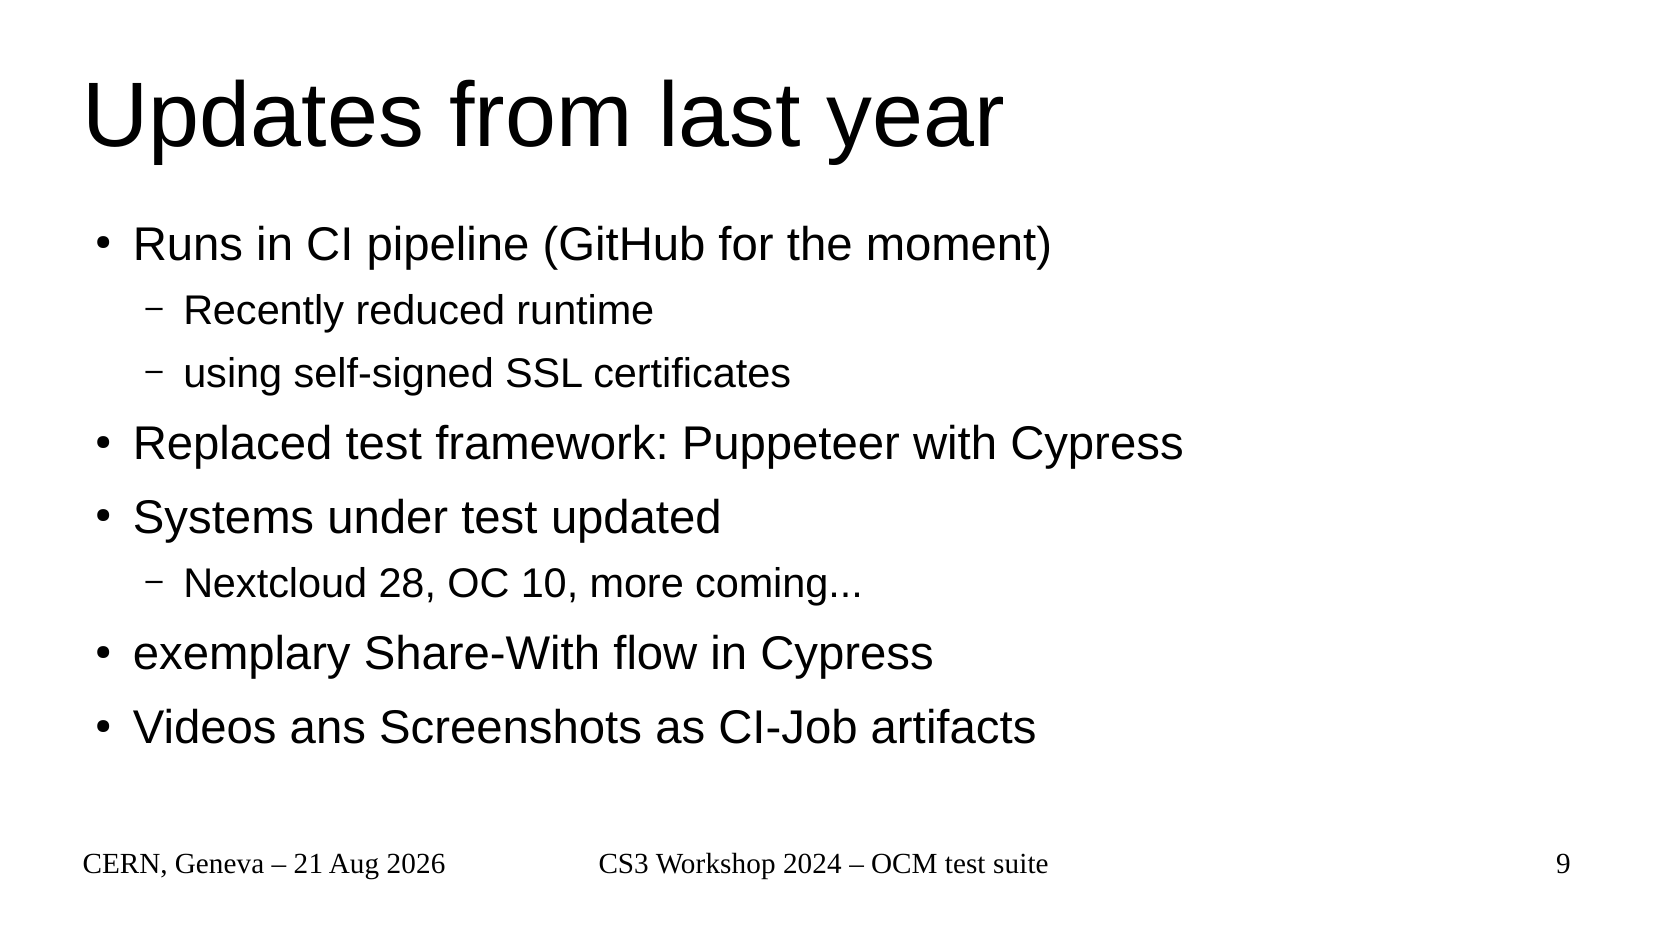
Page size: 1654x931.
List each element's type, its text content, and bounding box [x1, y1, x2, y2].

title Updates from last year [82, 37, 1571, 193]
list Runs in CI pipeline (GitHub for the moment) Recently reduced runtime using self-signed SSL certificates Replaced test framework: Puppeteer with Cypress Systems under test updated Nextcloud 28, OC 10, more coming... exemplary Share-With flow in Cypress Videos ans Screenshots as CI-Job artifacts [82, 217, 1571, 758]
